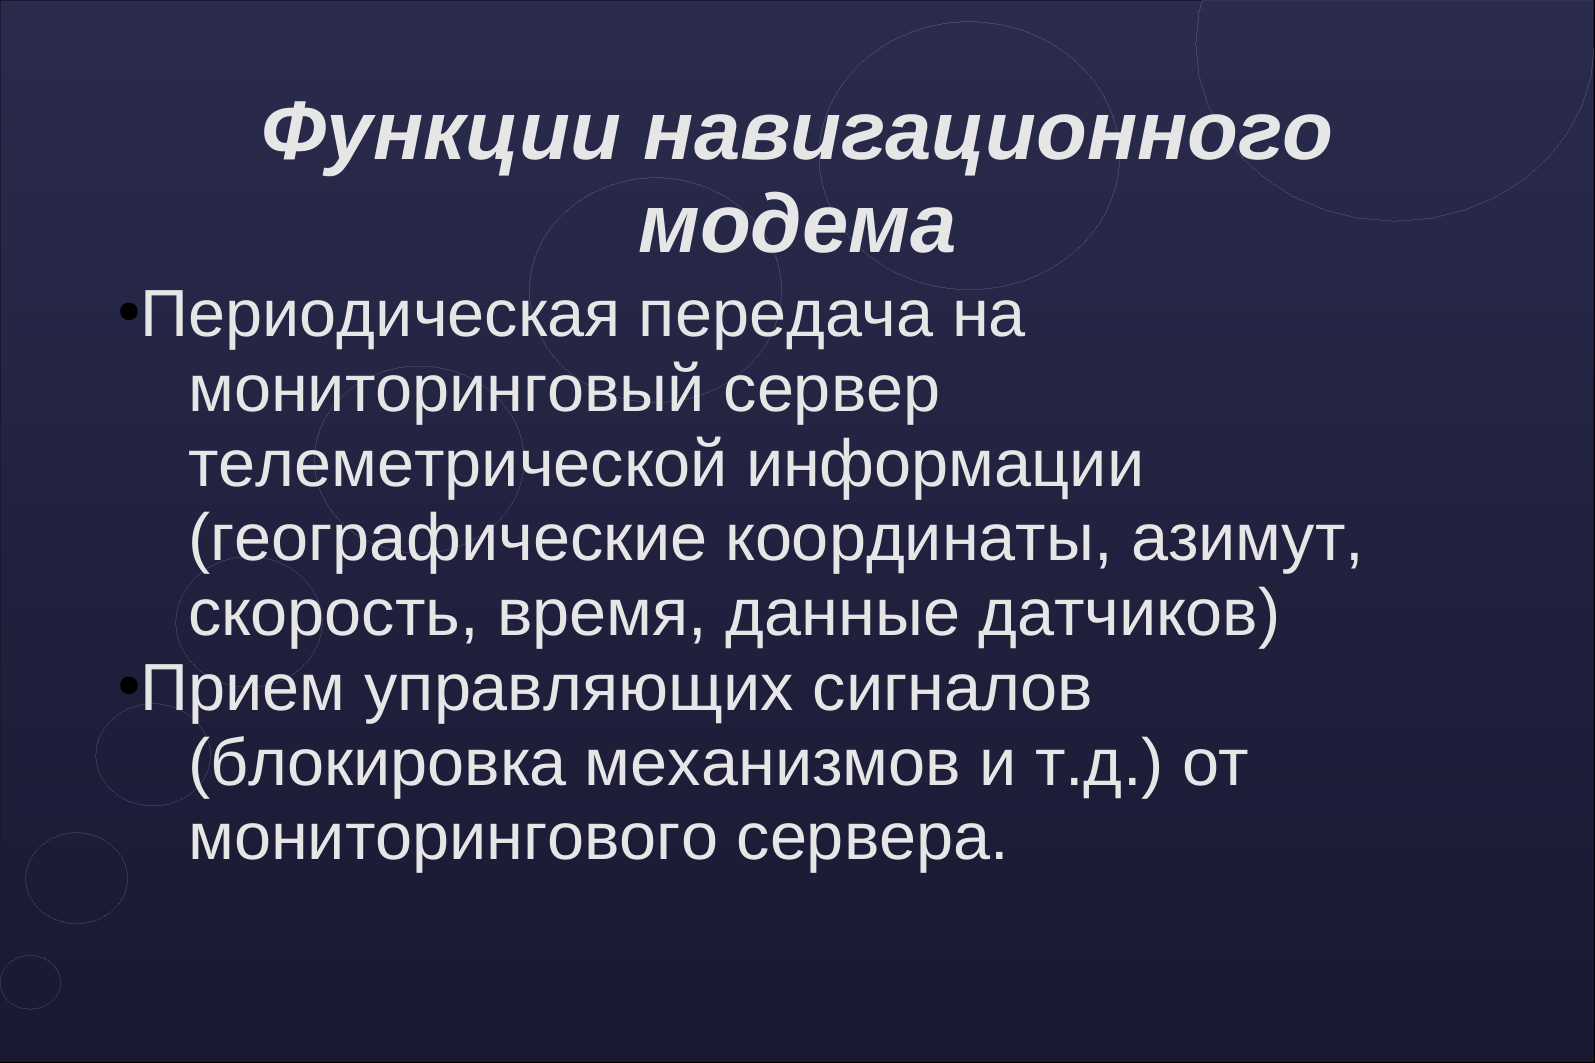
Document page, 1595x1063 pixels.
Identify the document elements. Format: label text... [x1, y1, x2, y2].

title Функции навигационного модема [117, 83, 1479, 271]
list Периодическая передача на мониторинговый сервер телеметрической информации (географические координаты, азимут, скорость, время, данные датчиков) Прием управляющих сигналов (блокировка механизмов и т.д.) от мониторингового сервера. [117, 276, 1477, 978]
